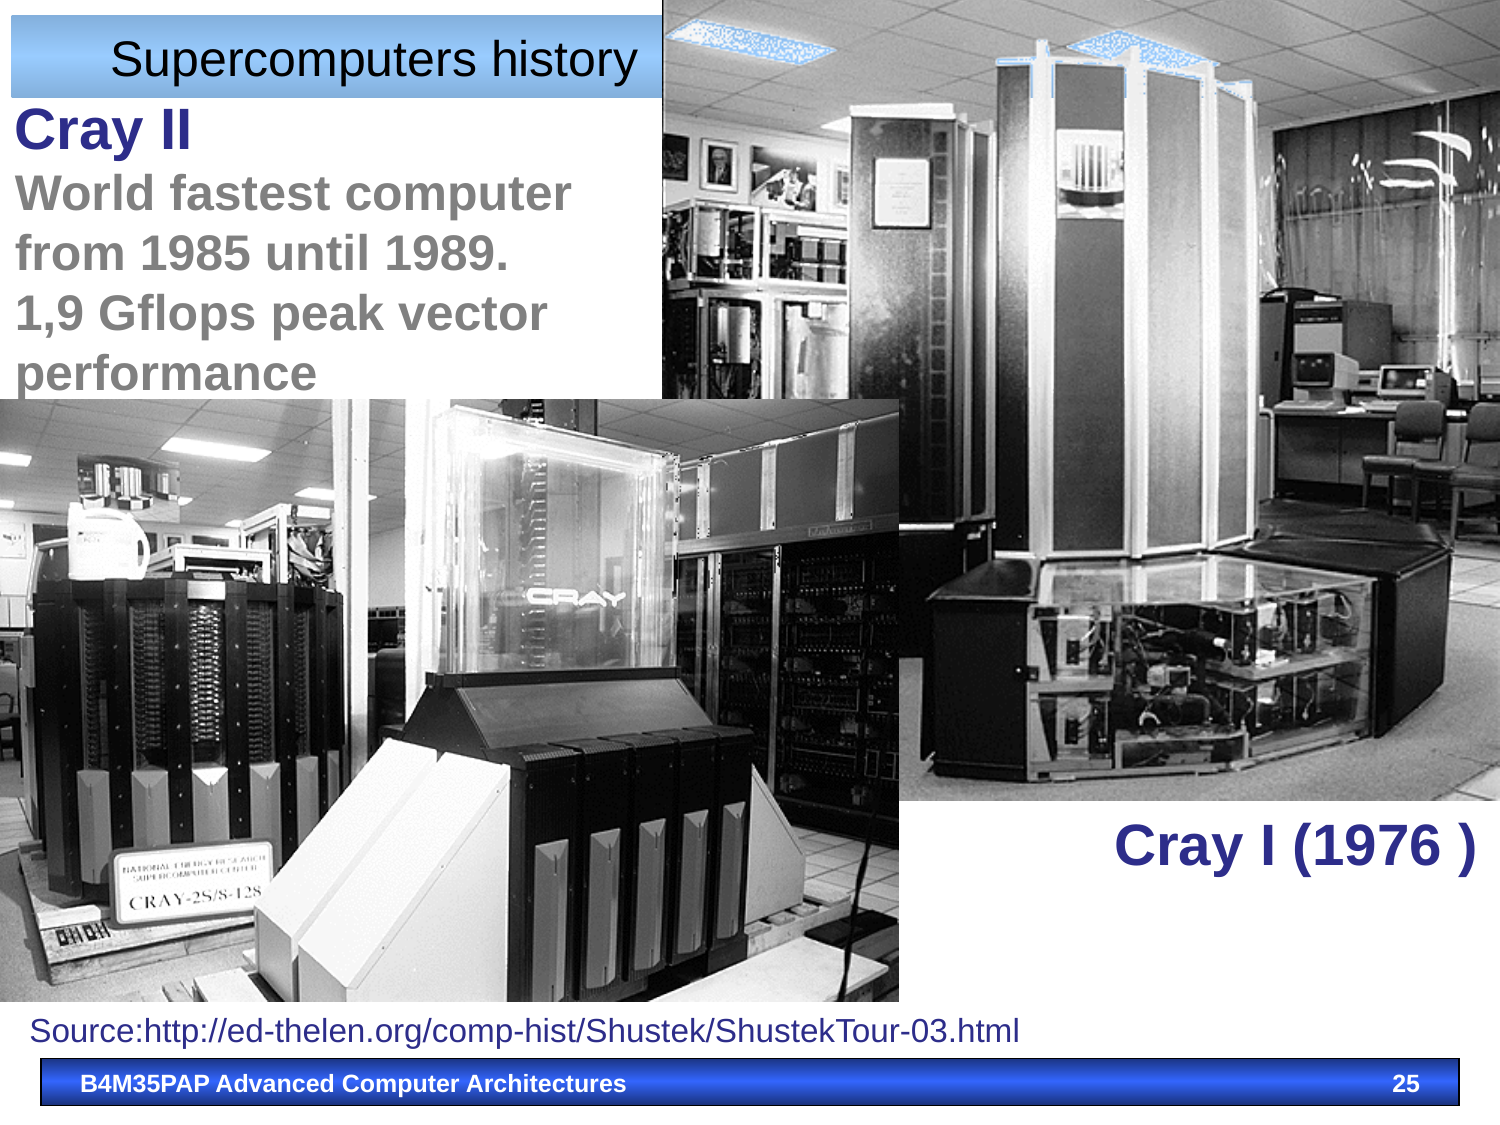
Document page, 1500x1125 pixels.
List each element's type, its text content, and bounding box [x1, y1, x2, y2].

title Supercomputers history [11, 15, 662, 83]
text_box Cray I (1976 ) [1087, 800, 1500, 885]
text_box Source:http://ed-thelen.org/comp-hist/Shustek/ShustekTour-03.html [14, 1002, 1037, 1057]
text_box Cray II World fastest computer from 1985 until 1989. 1,9 Gflops peak vector performance [0, 83, 668, 409]
picture [0, 0, 1500, 1002]
